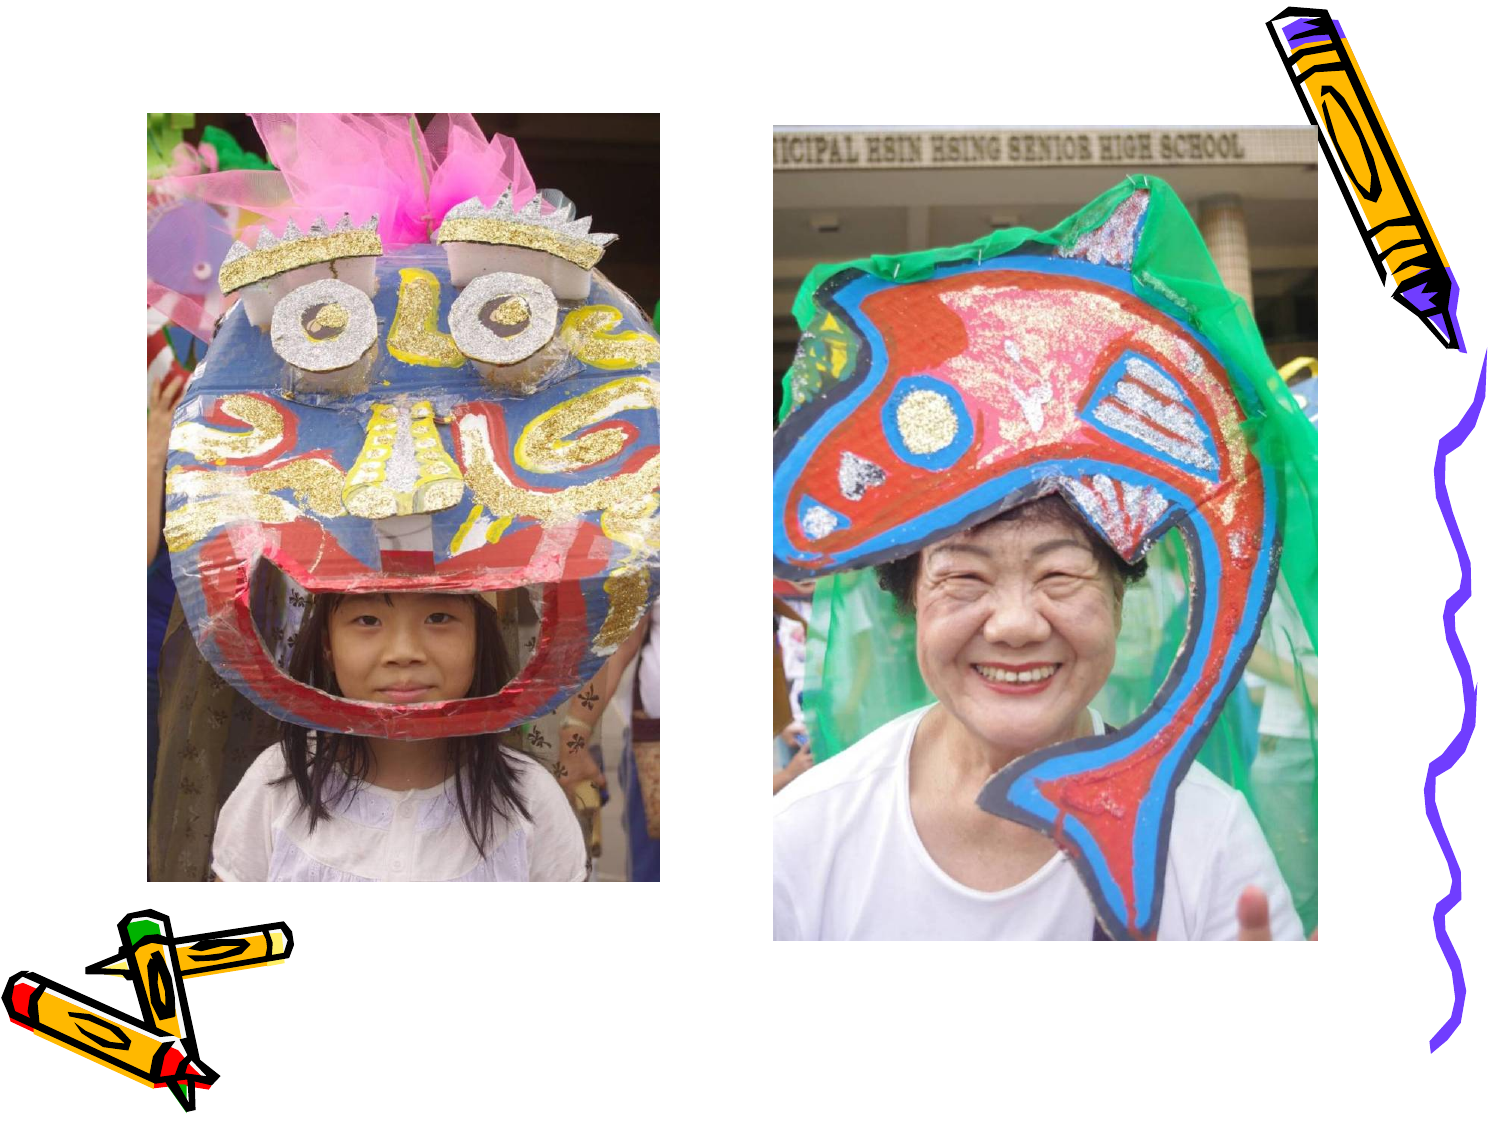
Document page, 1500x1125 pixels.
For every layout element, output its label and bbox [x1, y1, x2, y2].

picture [147, 113, 660, 882]
picture [773, 125, 1318, 941]
